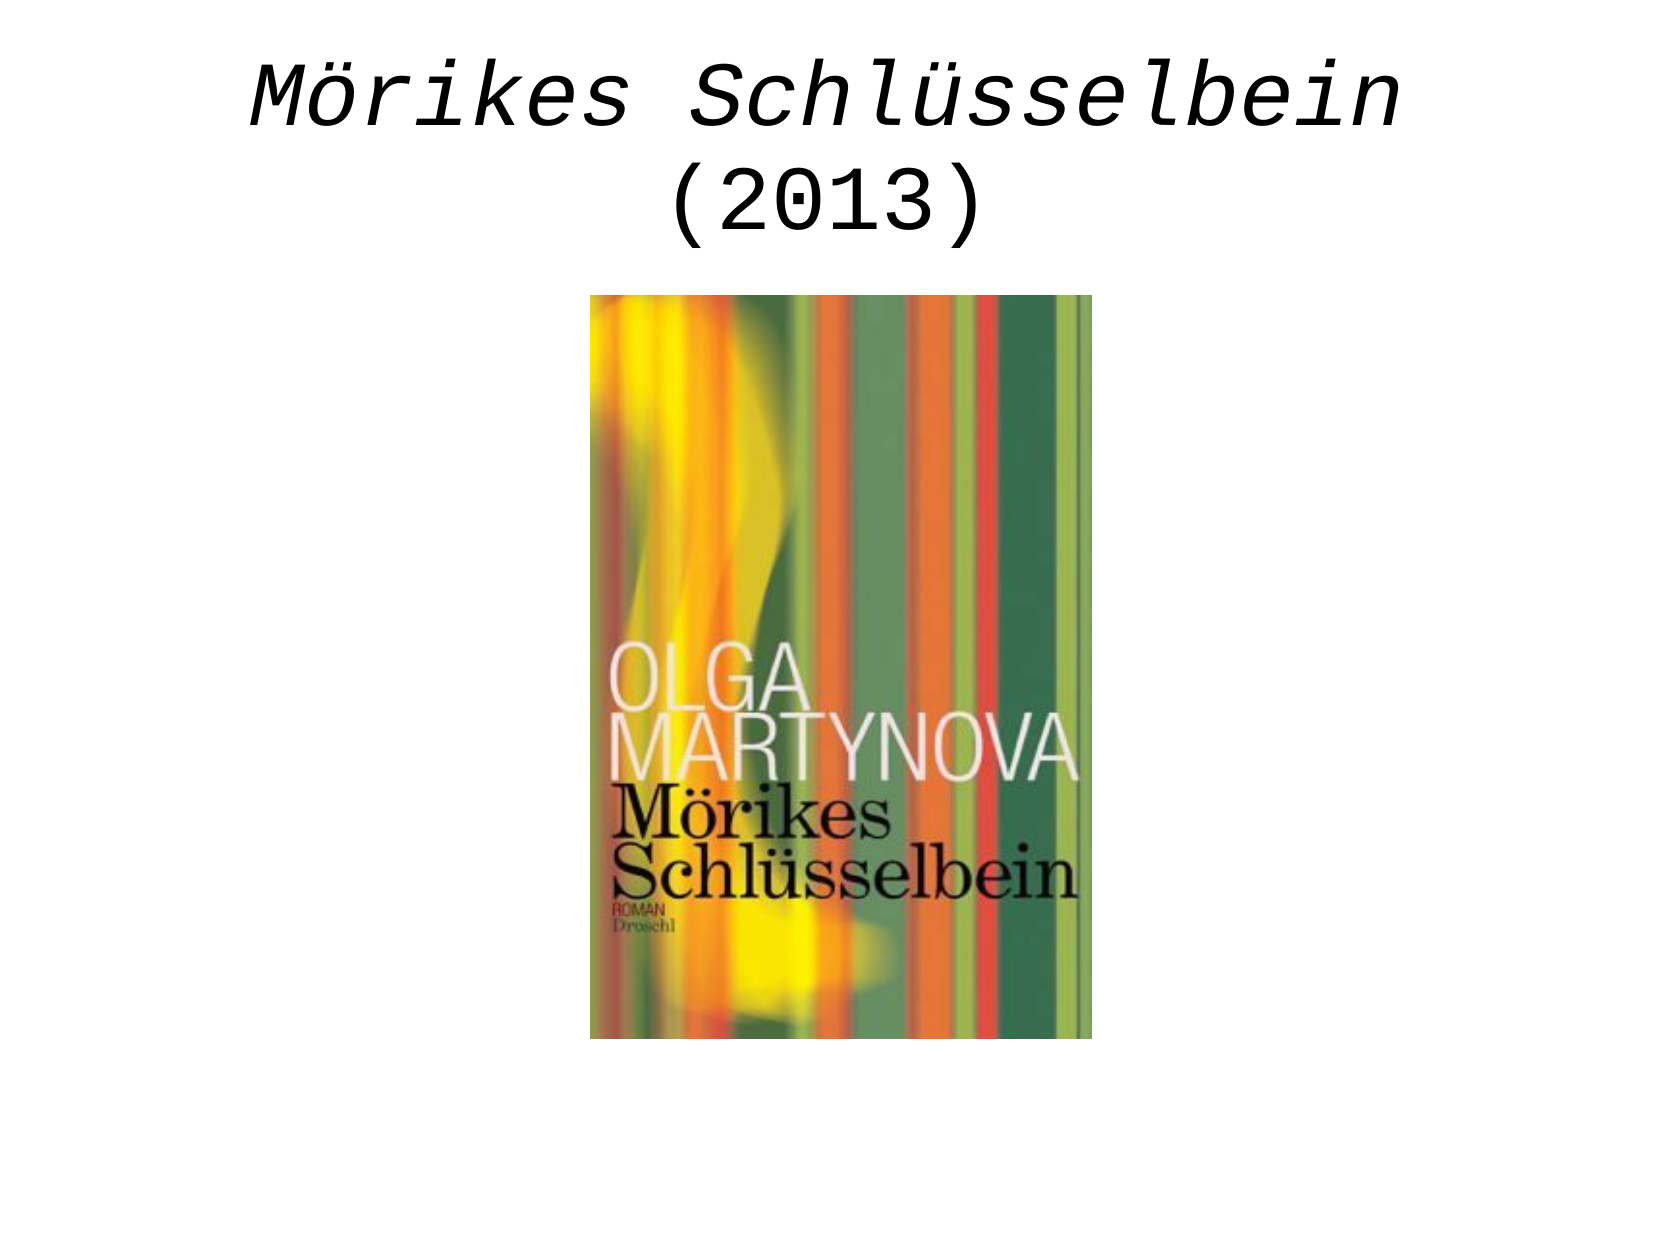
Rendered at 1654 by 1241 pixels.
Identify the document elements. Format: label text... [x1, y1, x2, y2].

title Mörikes Schlüsselbein (2013) [82, 49, 1571, 257]
picture [590, 295, 1092, 1039]
